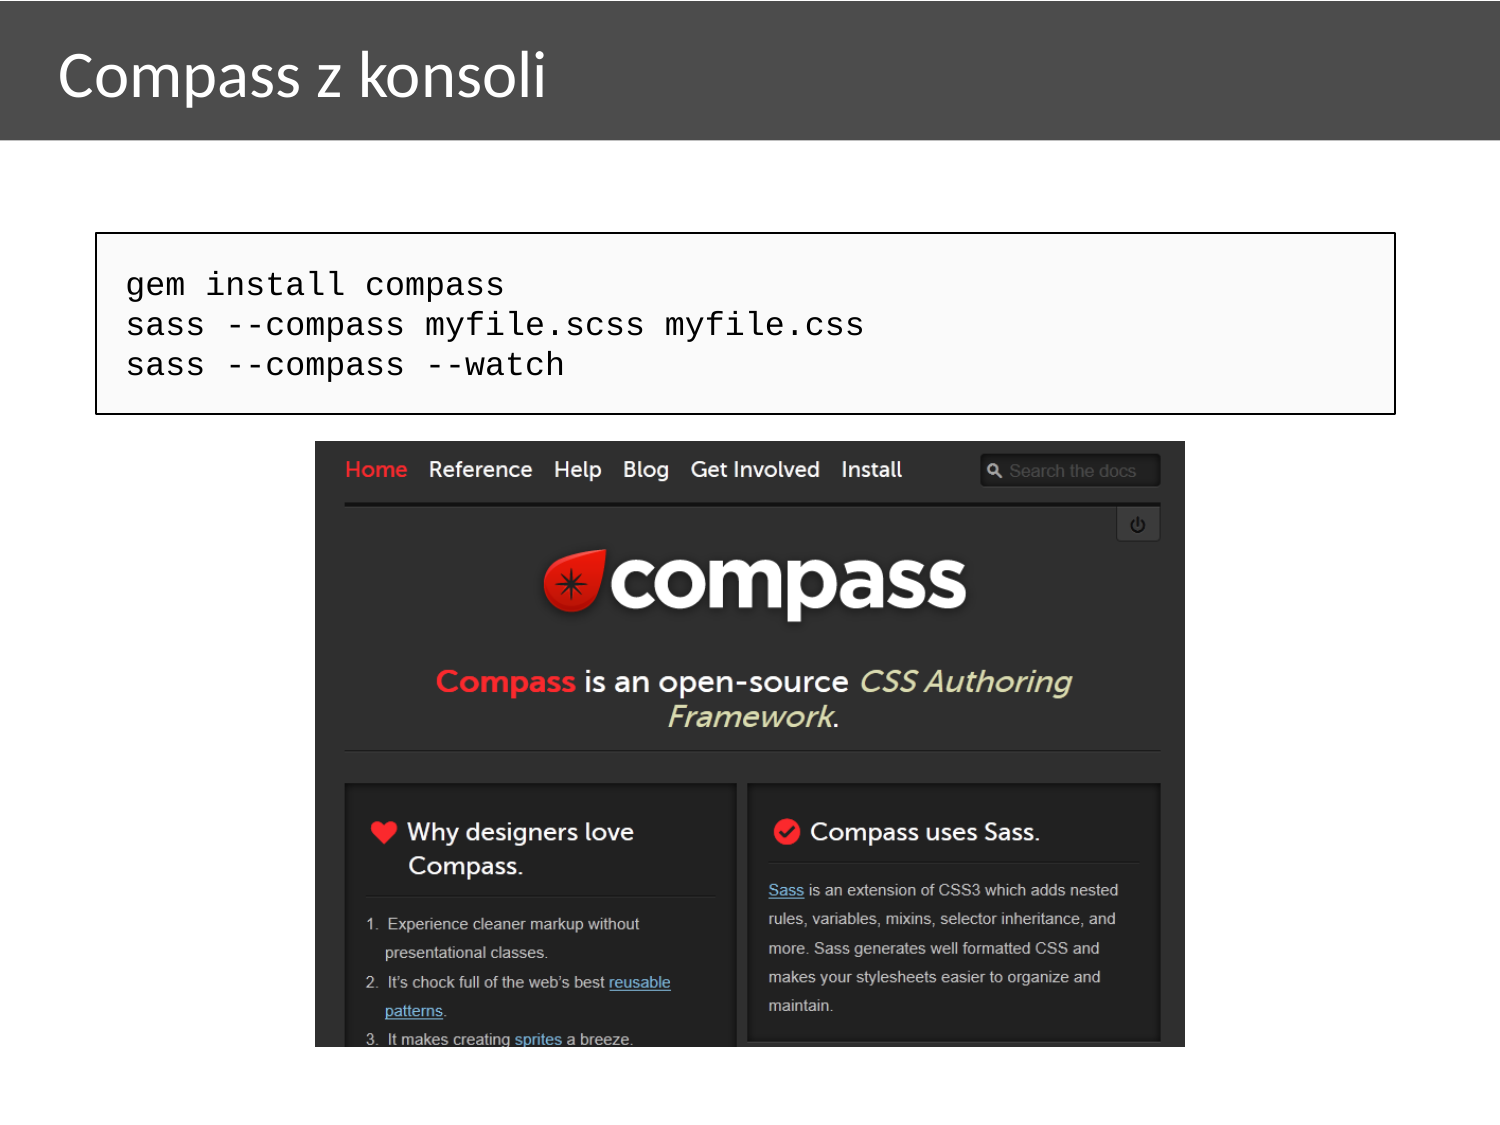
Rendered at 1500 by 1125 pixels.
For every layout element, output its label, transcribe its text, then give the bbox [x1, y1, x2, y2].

picture [315, 441, 1185, 1047]
text_box gem install compass sass --compass myfile.scss myfile.css sass --compass --watch [95, 232, 1396, 414]
text_box Compass z konsoli [0, 1, 1500, 140]
